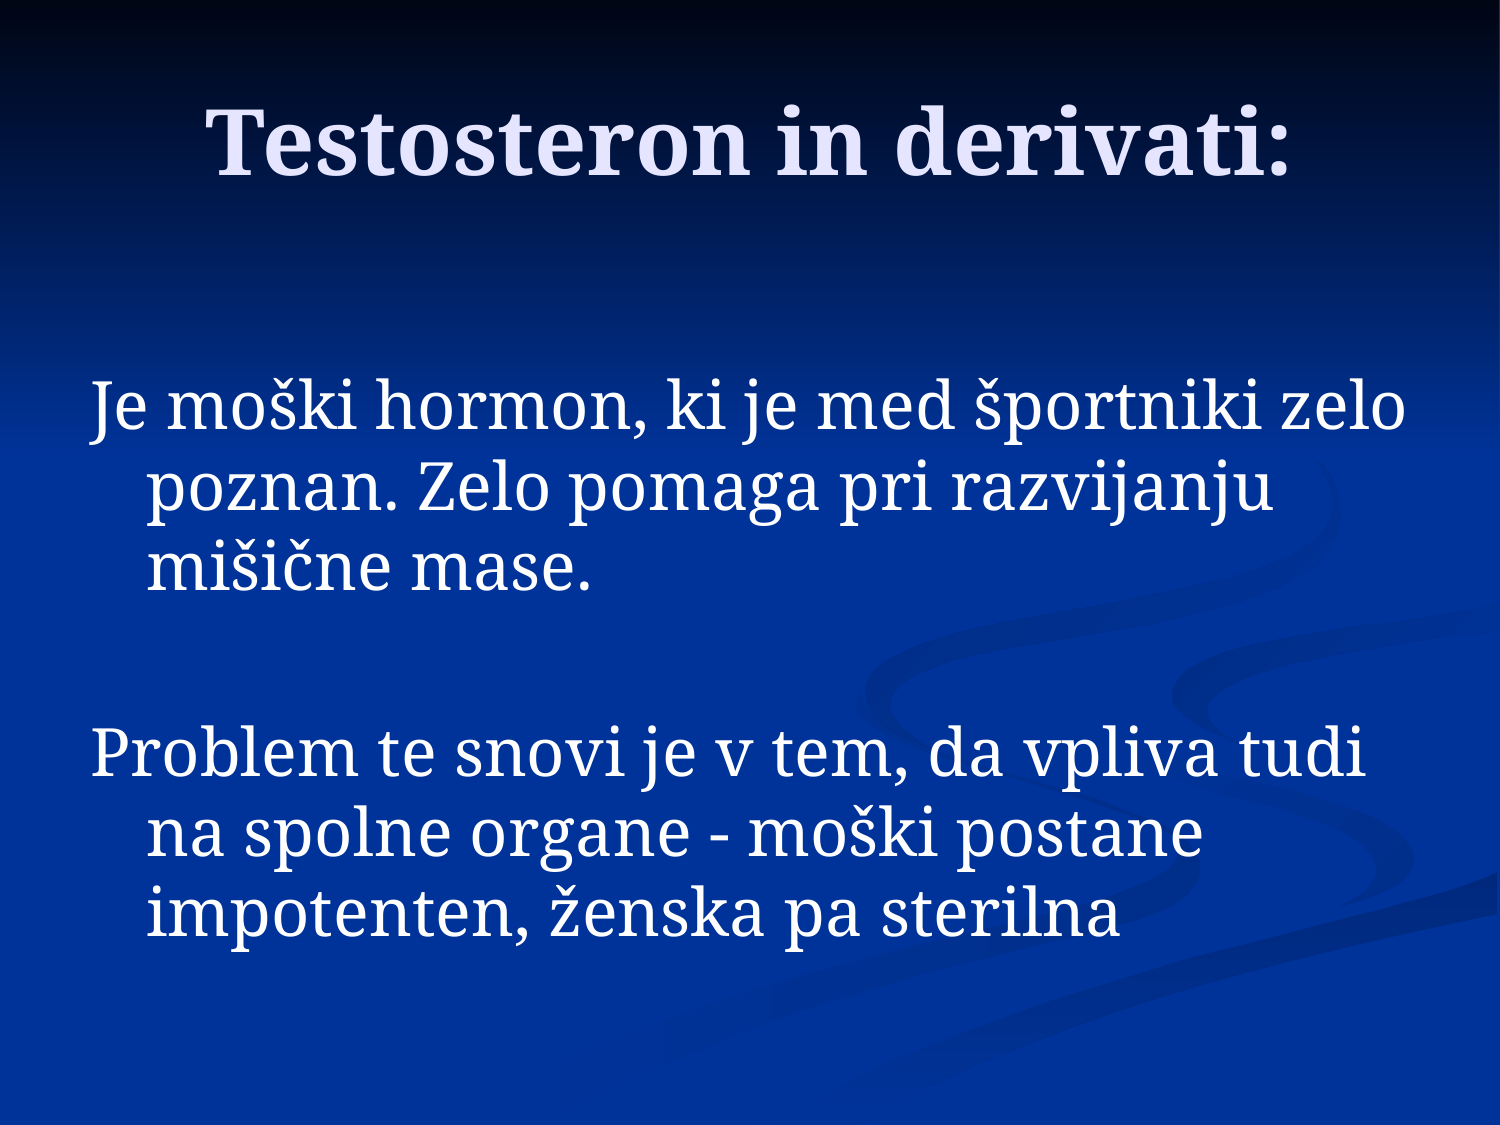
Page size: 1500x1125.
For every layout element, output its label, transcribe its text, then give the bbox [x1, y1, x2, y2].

list Je moški hormon, ki je med športniki zelo poznan. Zelo pomaga pri razvijanju mišične mase. Problem te snovi je v tem, da vpliva tudi na spolne organe - moški postane impotenten, ženska pa sterilna [75, 262, 1425, 1005]
title Testosteron in derivati: [75, 45, 1425, 233]
